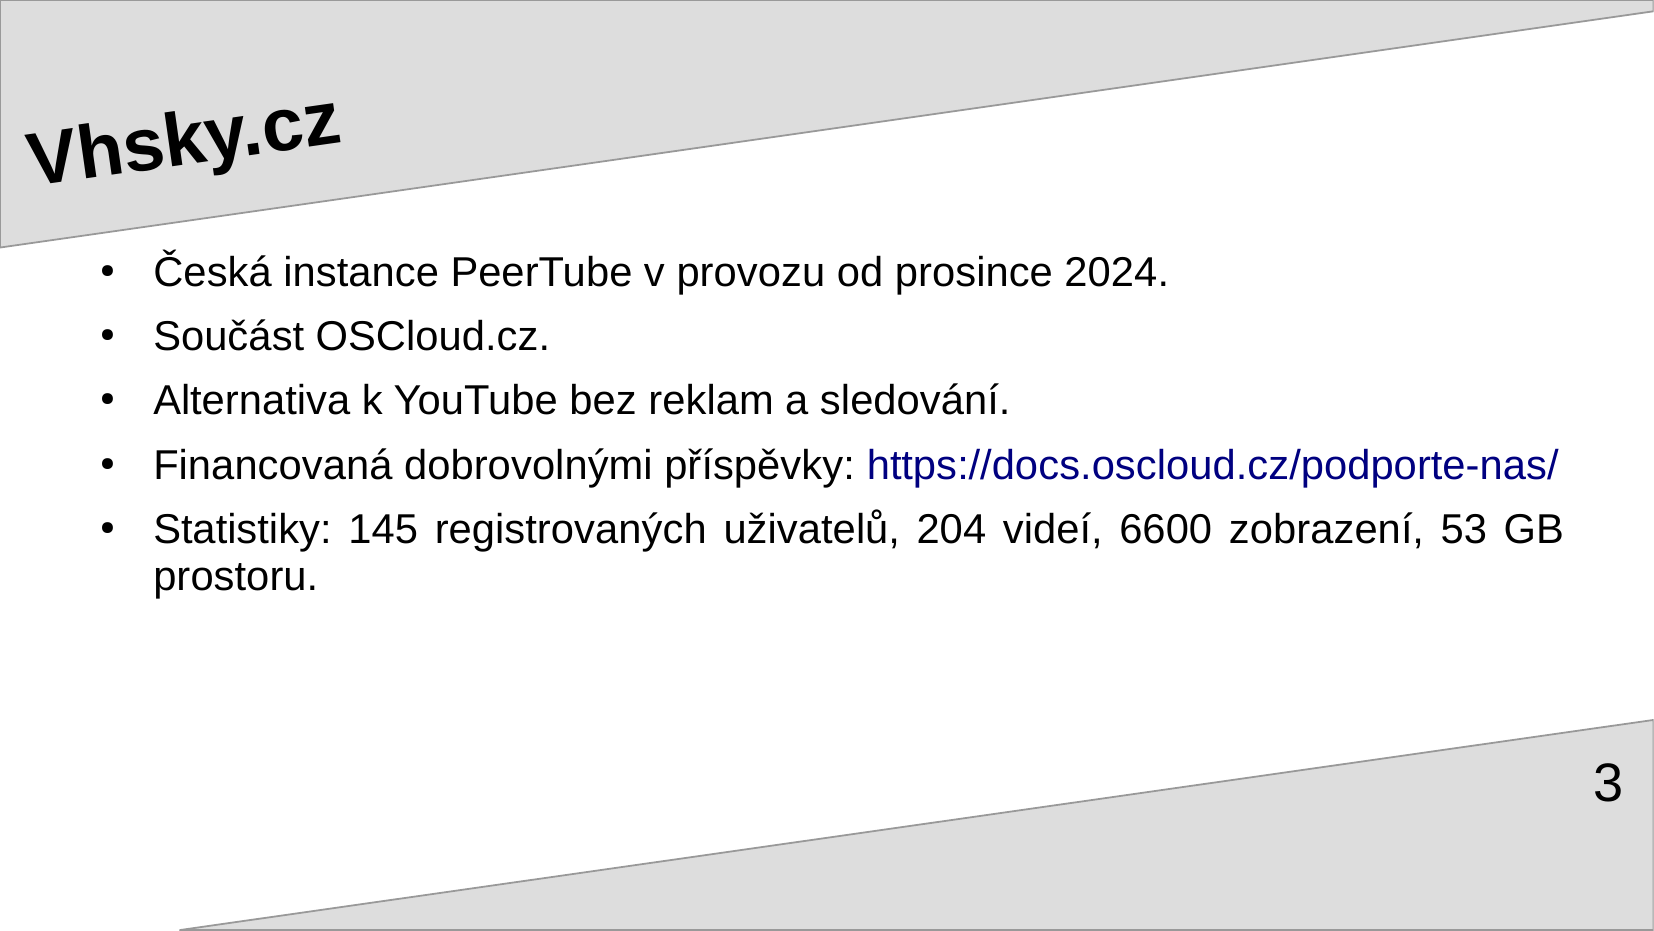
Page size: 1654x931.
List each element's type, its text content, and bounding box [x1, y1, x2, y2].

list Česká instance PeerTube v provozu od prosince 2024. Součást OSCloud.cz. Alternativa k YouTube bez reklam a sledování. Financovaná dobrovolnými příspěvky: https://docs.oscloud.cz/podporte-nas/ Statistiky: 145 registrovaných uživatelů, 204 videí, 6600 zobrazení, 53 GB prostoru. [82, 248, 1565, 789]
title Vhsky.cz [16, 0, 1501, 239]
